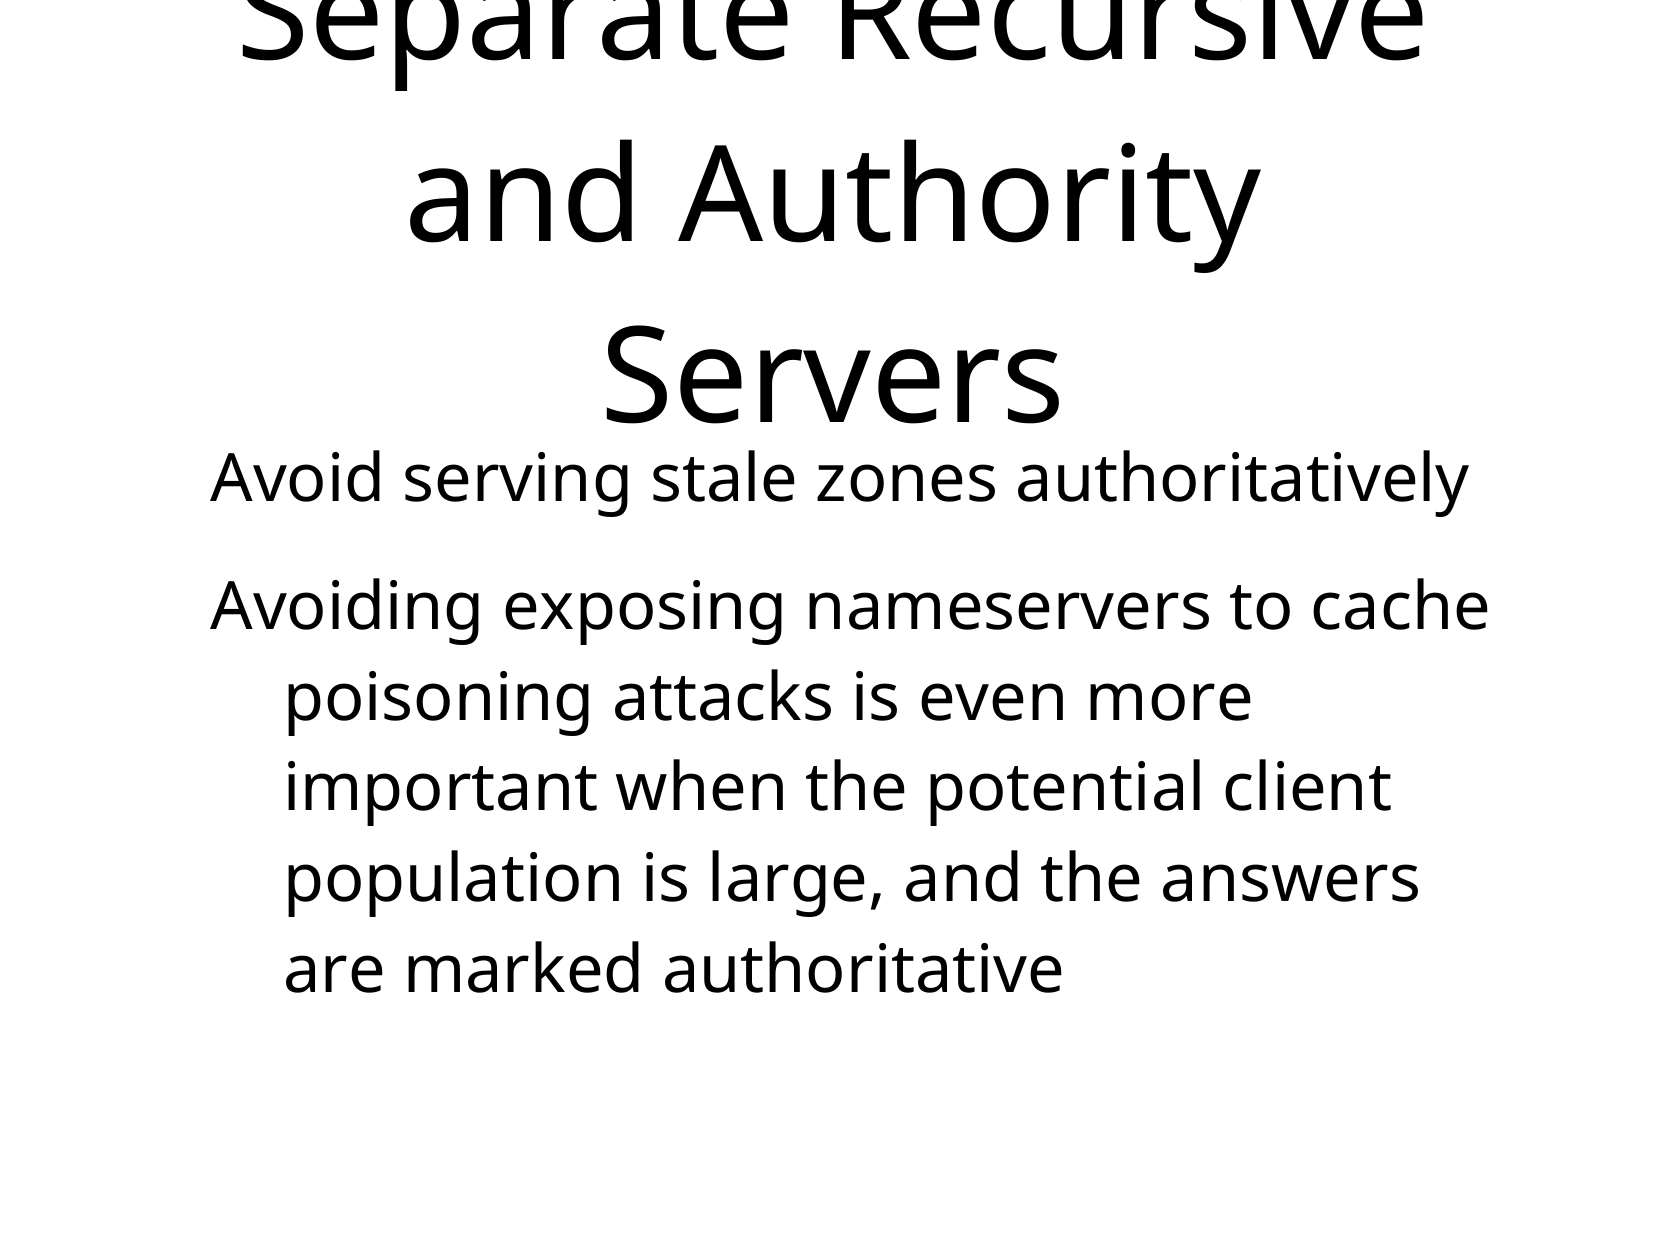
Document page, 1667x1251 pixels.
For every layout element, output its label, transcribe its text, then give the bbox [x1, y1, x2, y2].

title Separate Recursive and Authority Servers [162, 23, 1505, 354]
list Avoid serving stale zones authoritatively Avoiding exposing nameservers to cache poisoning attacks is even more important when the potential client population is large, and the answers are marked authoritative [162, 354, 1505, 1088]
